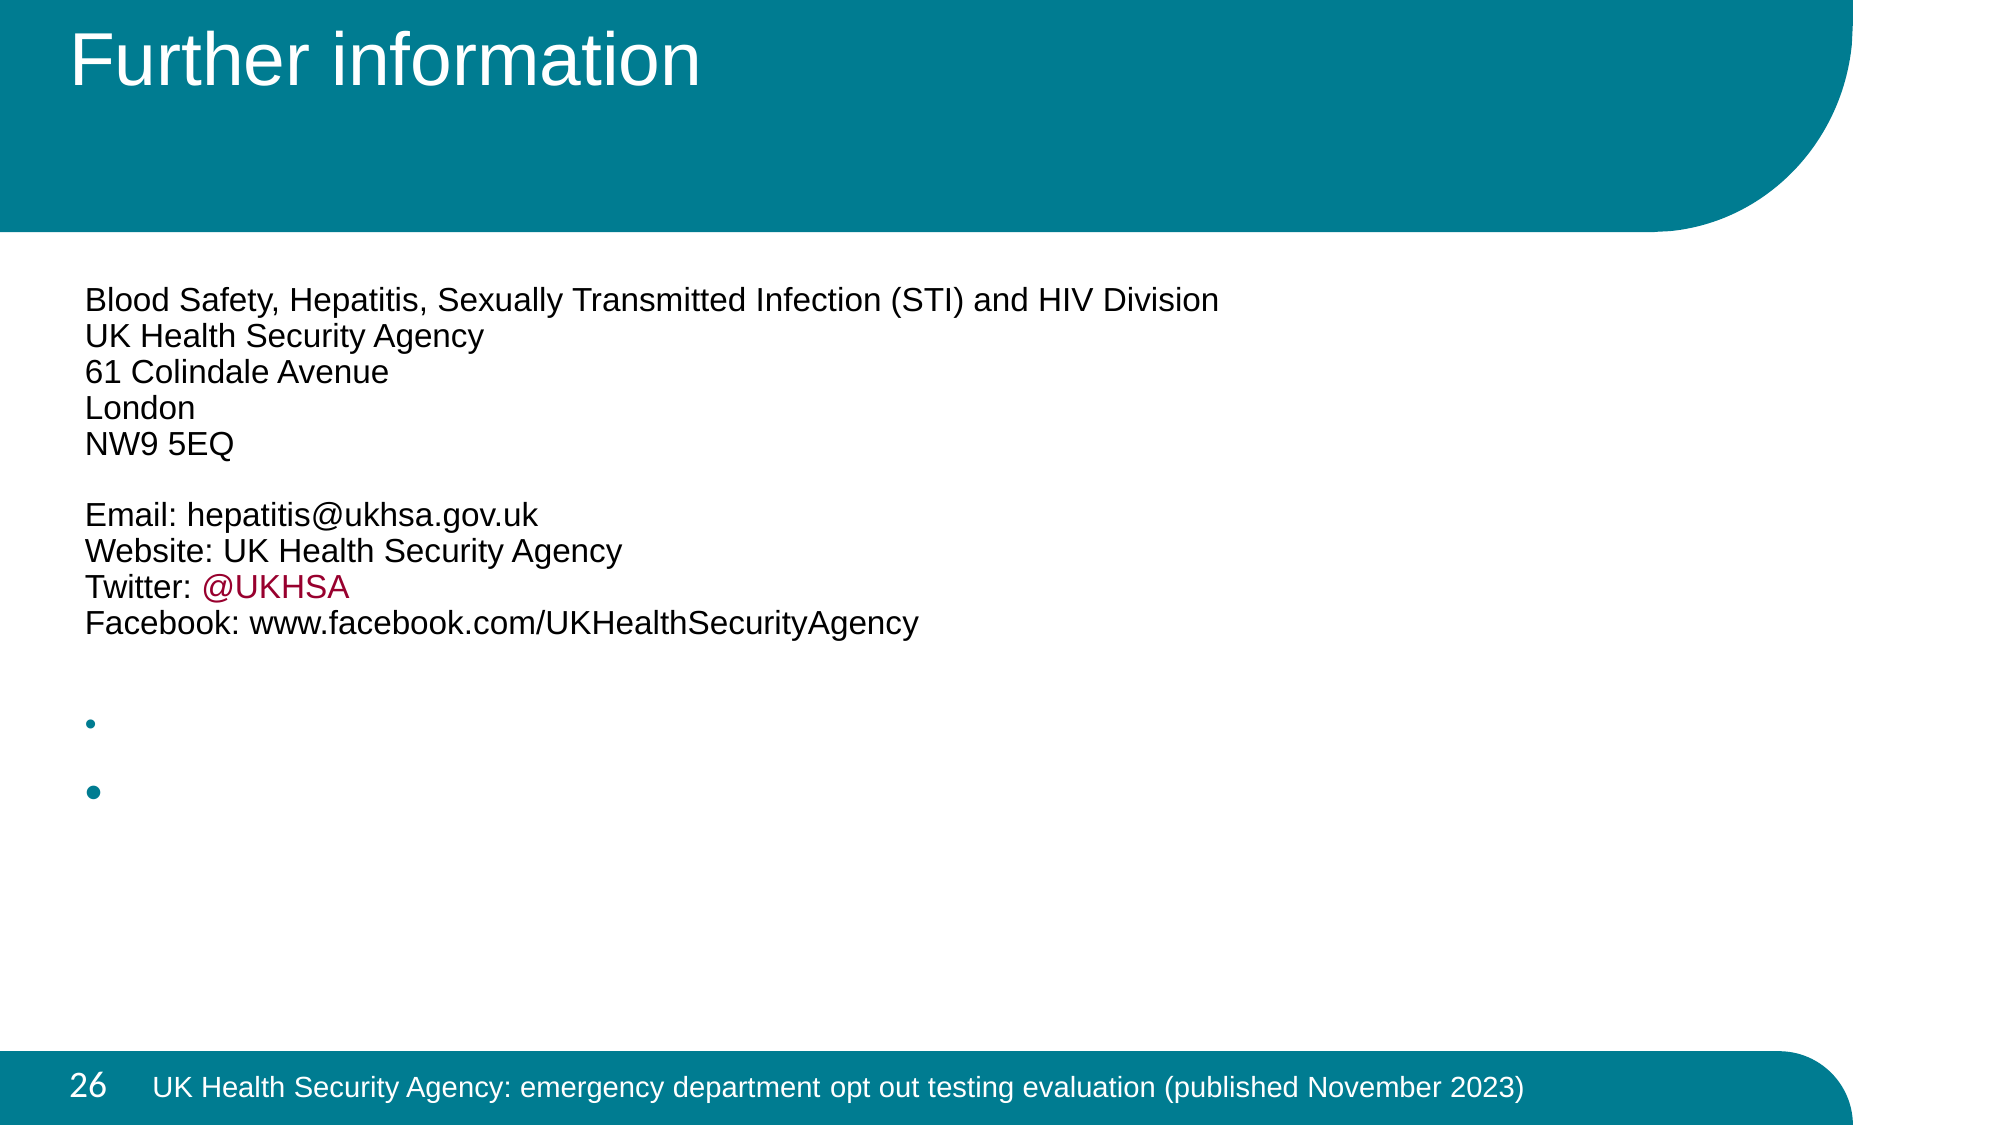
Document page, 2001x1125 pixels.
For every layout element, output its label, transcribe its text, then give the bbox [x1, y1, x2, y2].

text_box [54, 1053, 152, 1112]
list Blood Safety, Hepatitis, Sexually Transmitted Infection (STI) and HIV Division UK Health Security Agency 61 Colindale Avenue London NW9 5EQ Email: hepatitis@ukhsa.gov.uk Website: UK Health Security Agency Twitter: @UKHSA Facebook: www.facebook.com/UKHealthSecurityAgency [69, 275, 1729, 1054]
text_box UK Health Security Agency: 2022 NCSP slide set (version 1.0, published October 2023) [177, 1053, 1820, 1113]
text_box UK Health Security Agency: emergency department opt out testing evaluation (published November 2023) [137, 1056, 1780, 1116]
title Further information [54, 13, 1780, 134]
